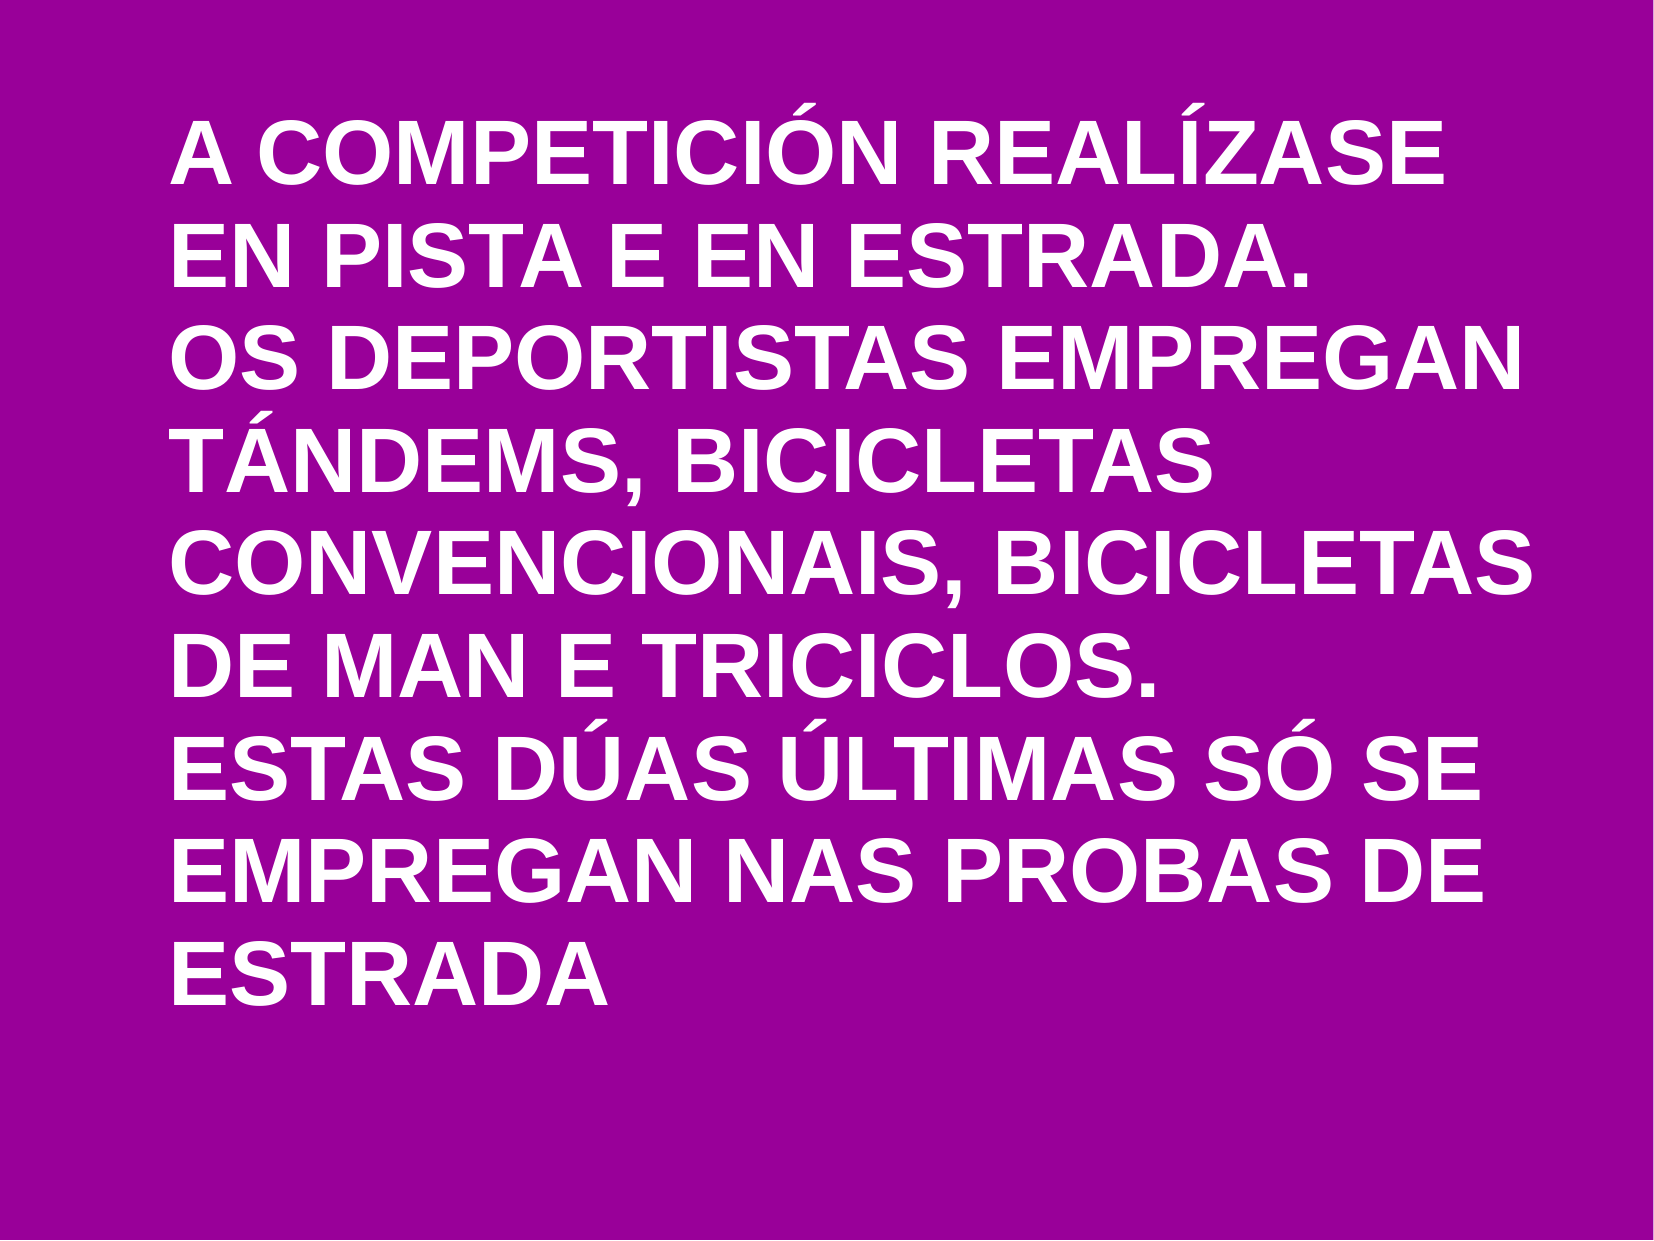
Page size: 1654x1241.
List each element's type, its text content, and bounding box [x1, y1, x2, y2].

text_box A COMPETICIÓN REALÍZASE EN PISTA E EN ESTRADA. OS DEPORTISTAS EMPREGAN TÁNDEMS, BICICLETAS CONVENCIONAIS, BICICLETAS DE MAN E TRICICLOS. ESTAS DÚAS ÚLTIMAS SÓ SE EMPREGAN NAS PROBAS DE ESTRADA [153, 94, 1560, 1032]
